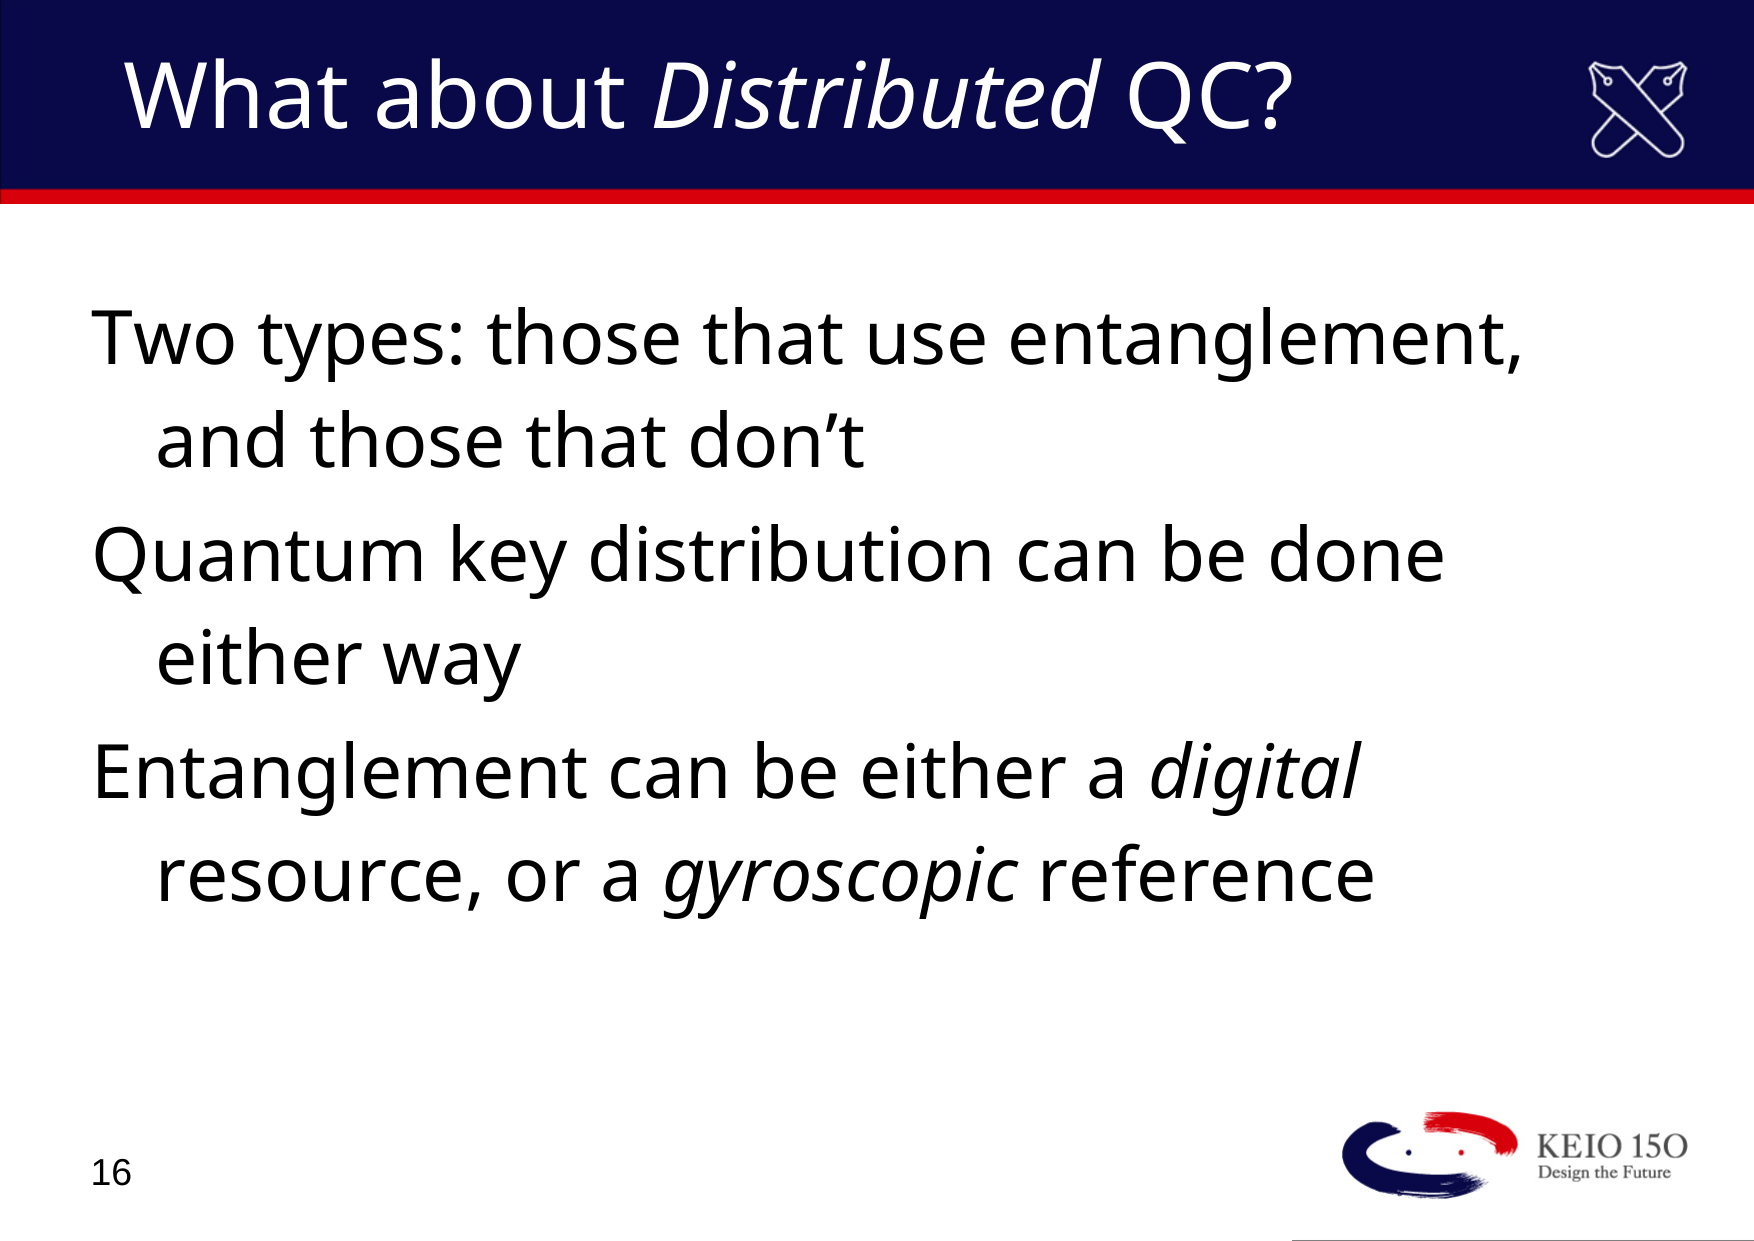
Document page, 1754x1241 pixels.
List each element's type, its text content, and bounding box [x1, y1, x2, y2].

picture [1292, 1064, 1754, 1241]
picture [0, 0, 1754, 204]
title What about Distributed QC? [87, 14, 1527, 172]
list Two types: those that use entanglement, and those that don’t Quantum key distribution can be done either way Entanglement can be either a digital resource, or a gyroscopic reference [91, 284, 1670, 929]
